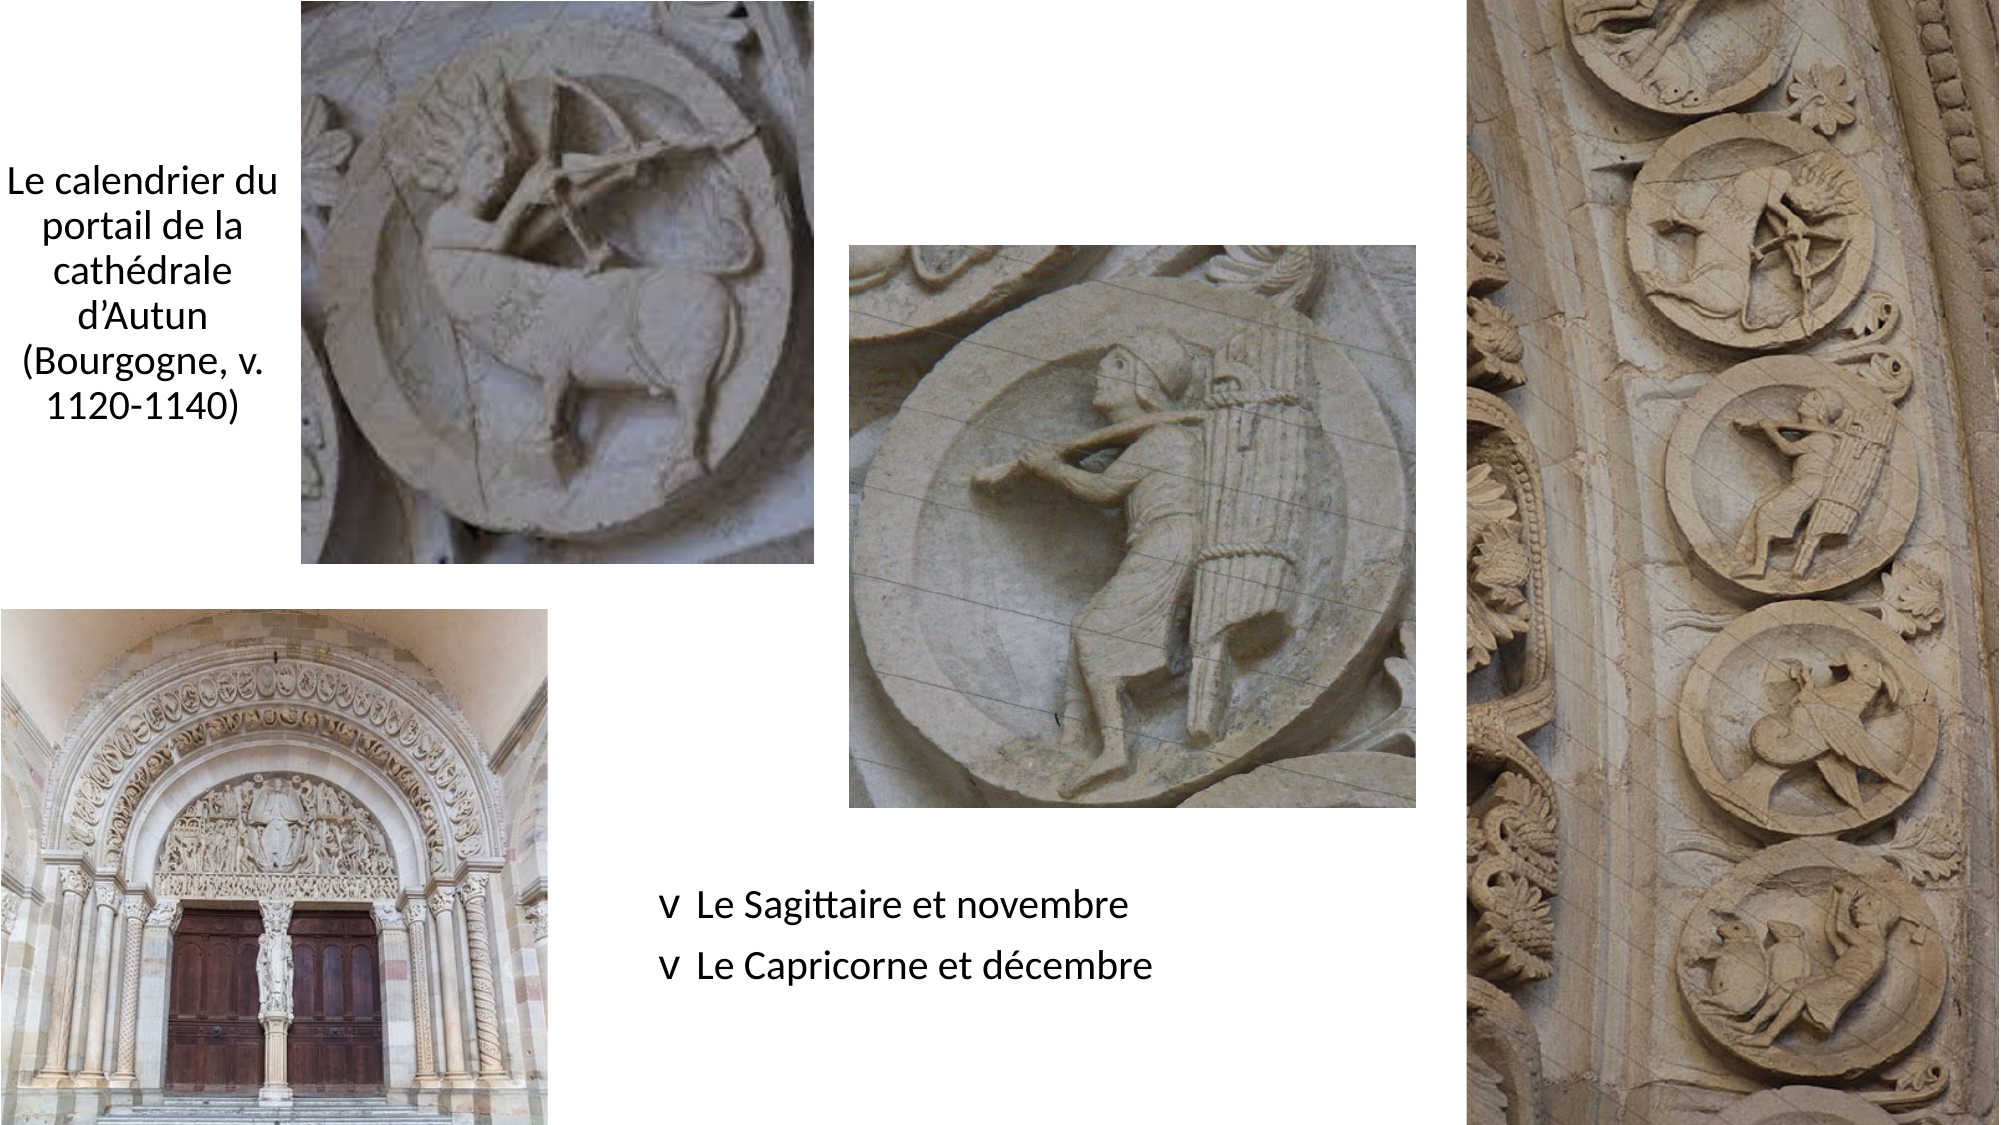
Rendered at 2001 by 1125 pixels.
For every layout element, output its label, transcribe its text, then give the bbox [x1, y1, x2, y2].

picture [301, 1, 814, 564]
picture [1, 609, 548, 1125]
text_box Le calendrier du portail de la cathédrale d’Autun (Bourgogne, v. 1120-1140) [0, 151, 301, 475]
list Le Sagittaire et novembre Le Capricorne et décembre [643, 879, 1332, 1067]
picture [1466, 0, 1999, 1125]
picture [849, 245, 1416, 809]
